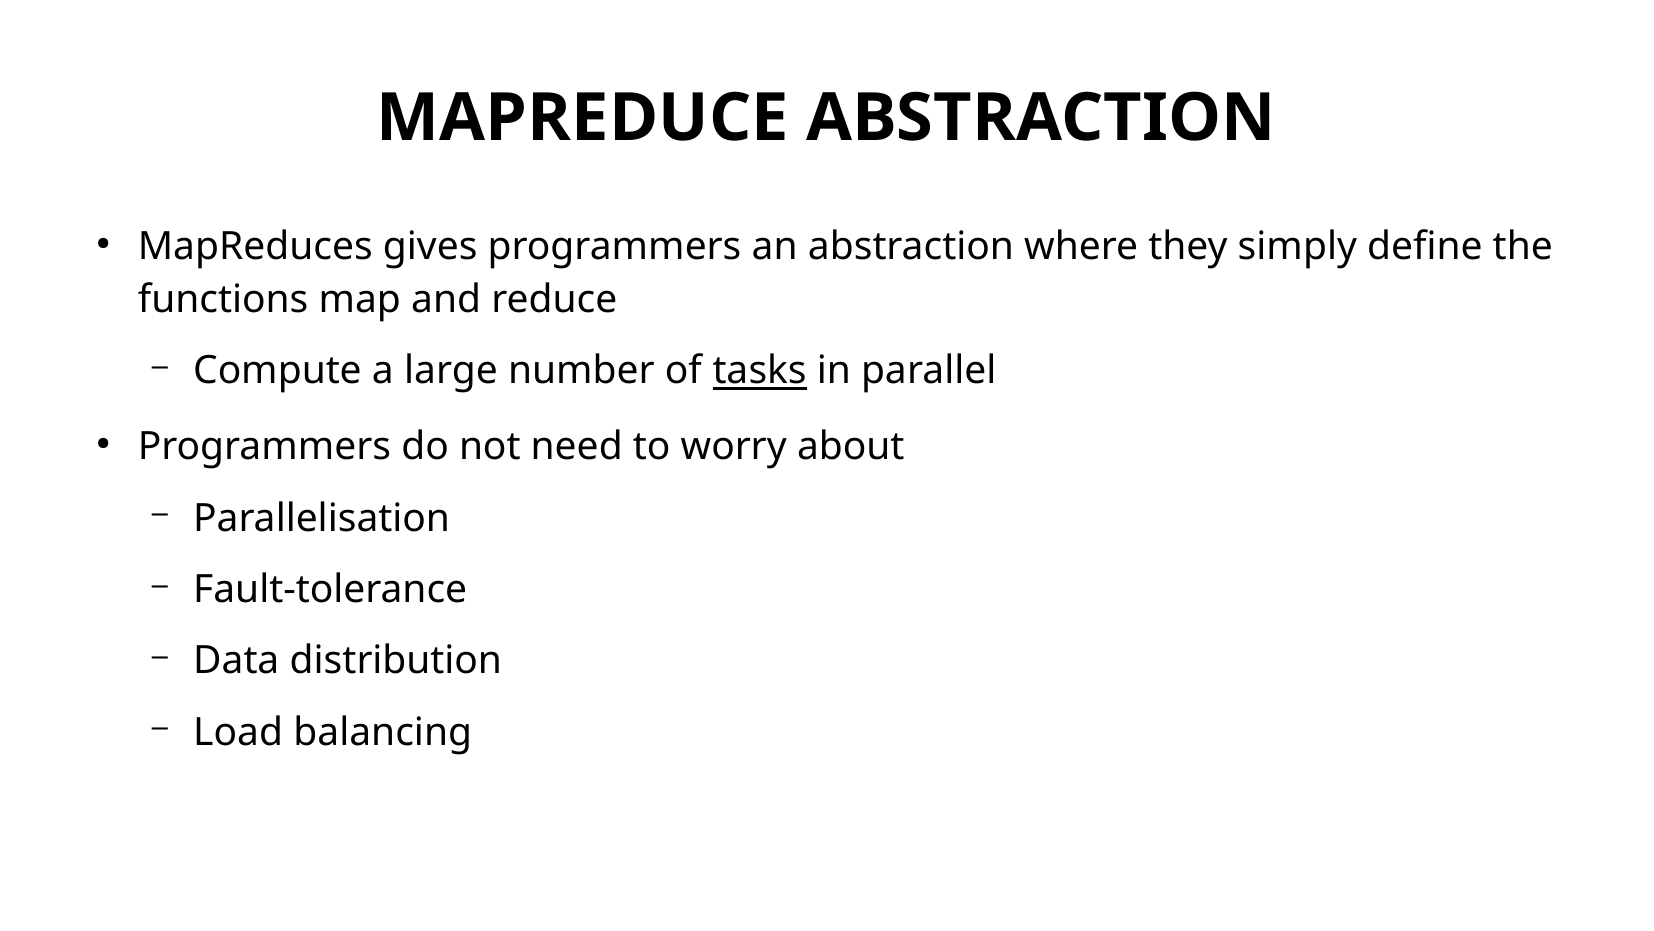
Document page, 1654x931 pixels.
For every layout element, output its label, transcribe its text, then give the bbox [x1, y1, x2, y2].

title MAPREDUCE ABSTRACTION [82, 36, 1571, 193]
list MapReduces gives programmers an abstraction where they simply define the functions map and reduce Compute a large number of tasks in parallel Programmers do not need to worry about Parallelisation Fault-tolerance Data distribution Load balancing [82, 217, 1571, 757]
